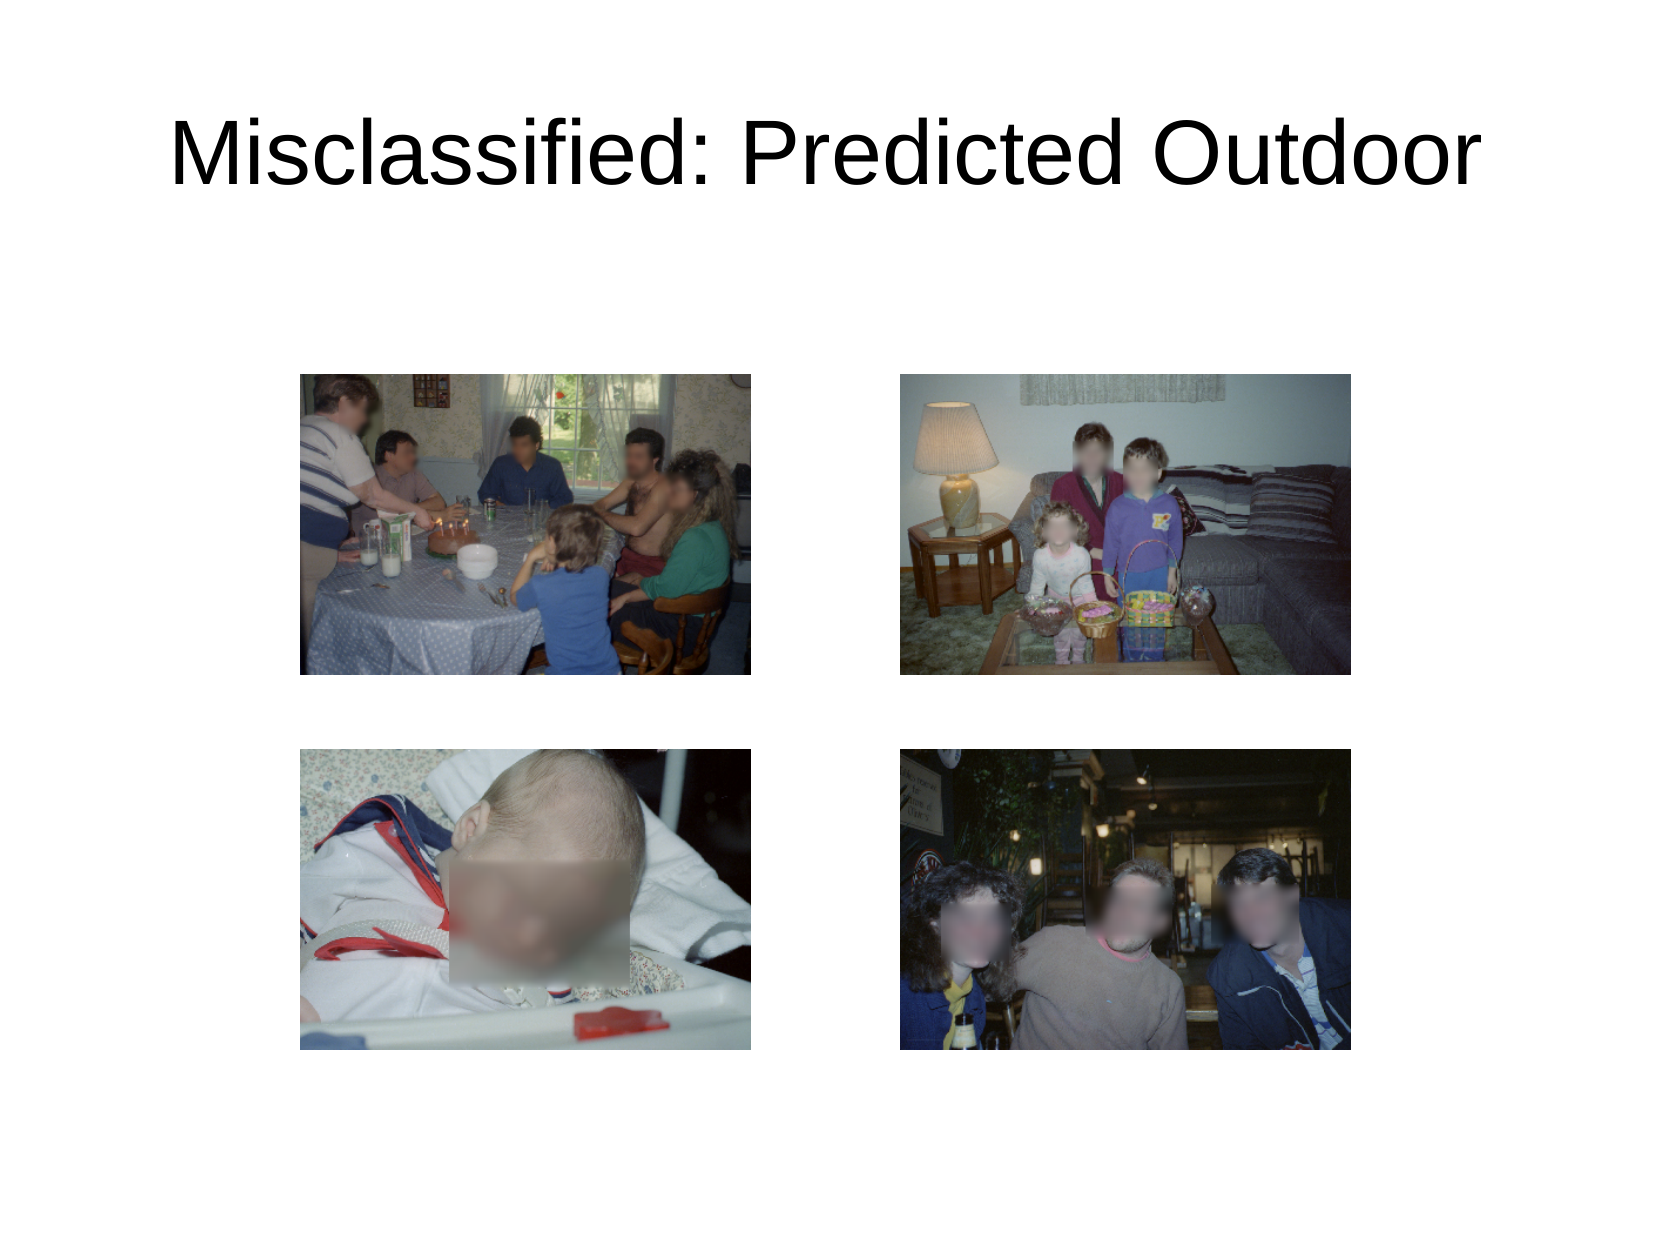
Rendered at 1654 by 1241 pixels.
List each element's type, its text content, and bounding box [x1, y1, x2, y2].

picture [300, 374, 751, 676]
picture [900, 374, 1351, 676]
picture [300, 749, 751, 1051]
picture [900, 749, 1351, 1051]
title Misclassified: Predicted Outdoor [82, 49, 1571, 257]
